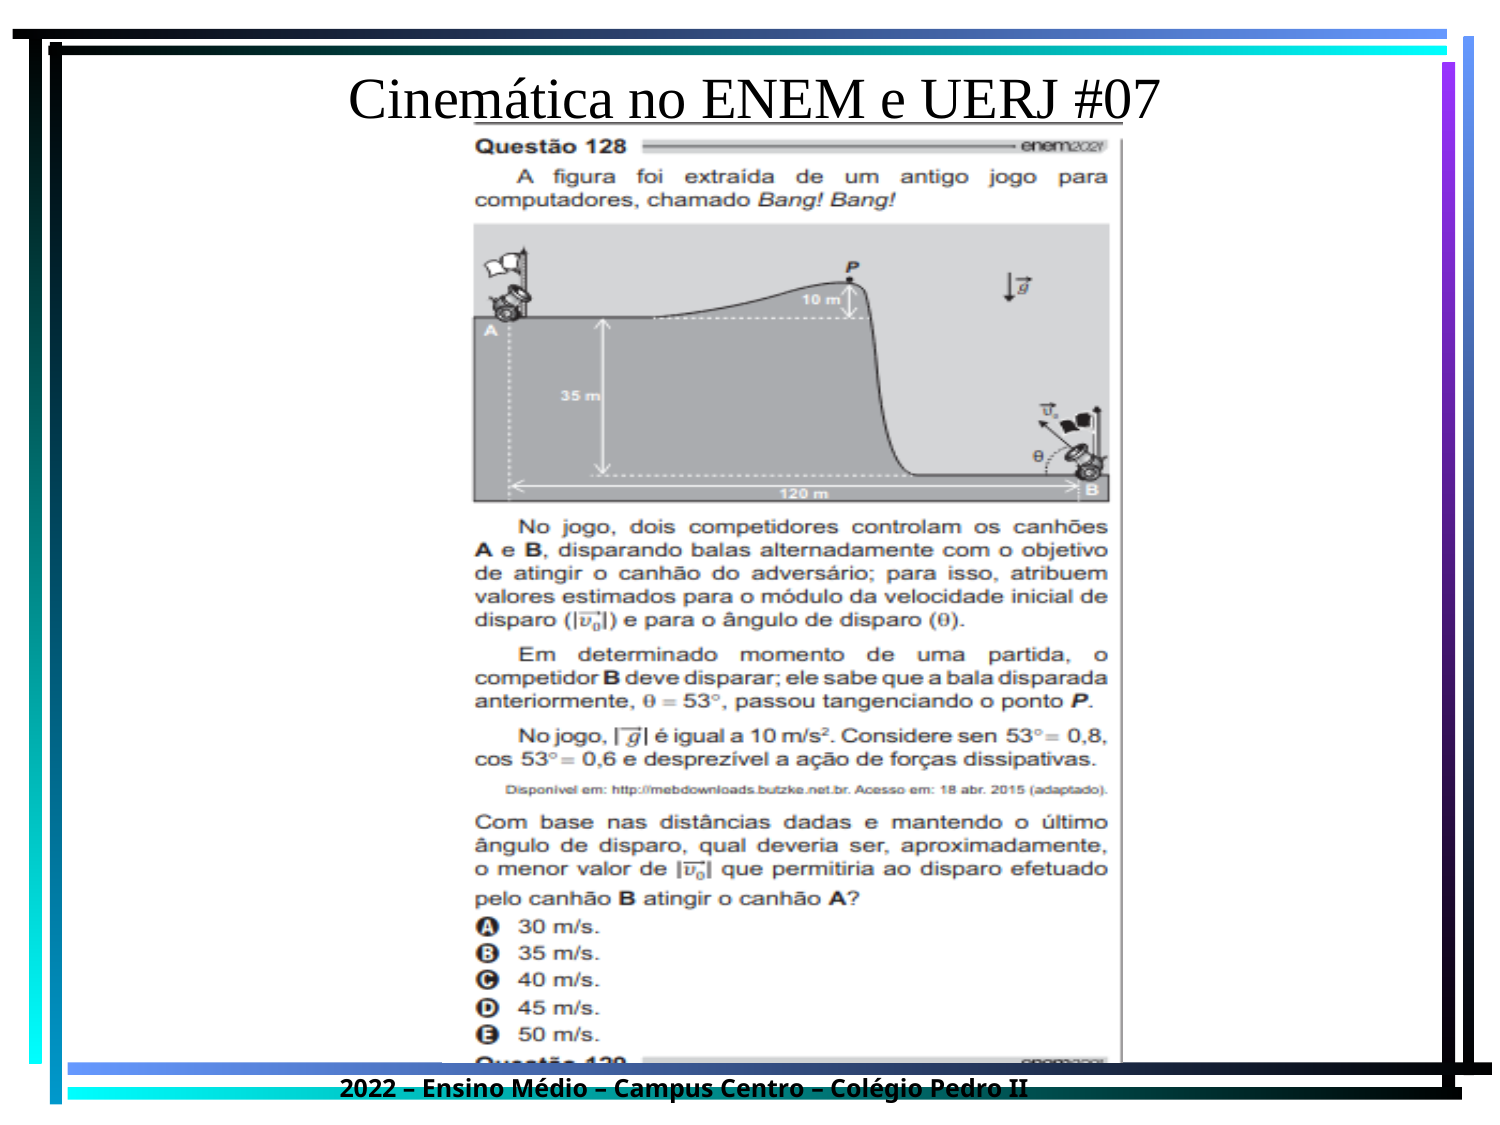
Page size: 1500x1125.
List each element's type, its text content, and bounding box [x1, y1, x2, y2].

text_box 2022 – Ensino Médio – Campus Centro – Colégio Pedro II [324, 1062, 1045, 1113]
picture [0, 0, 1500, 1125]
title Cinemática no ENEM e UERJ #07 [118, 59, 1394, 148]
